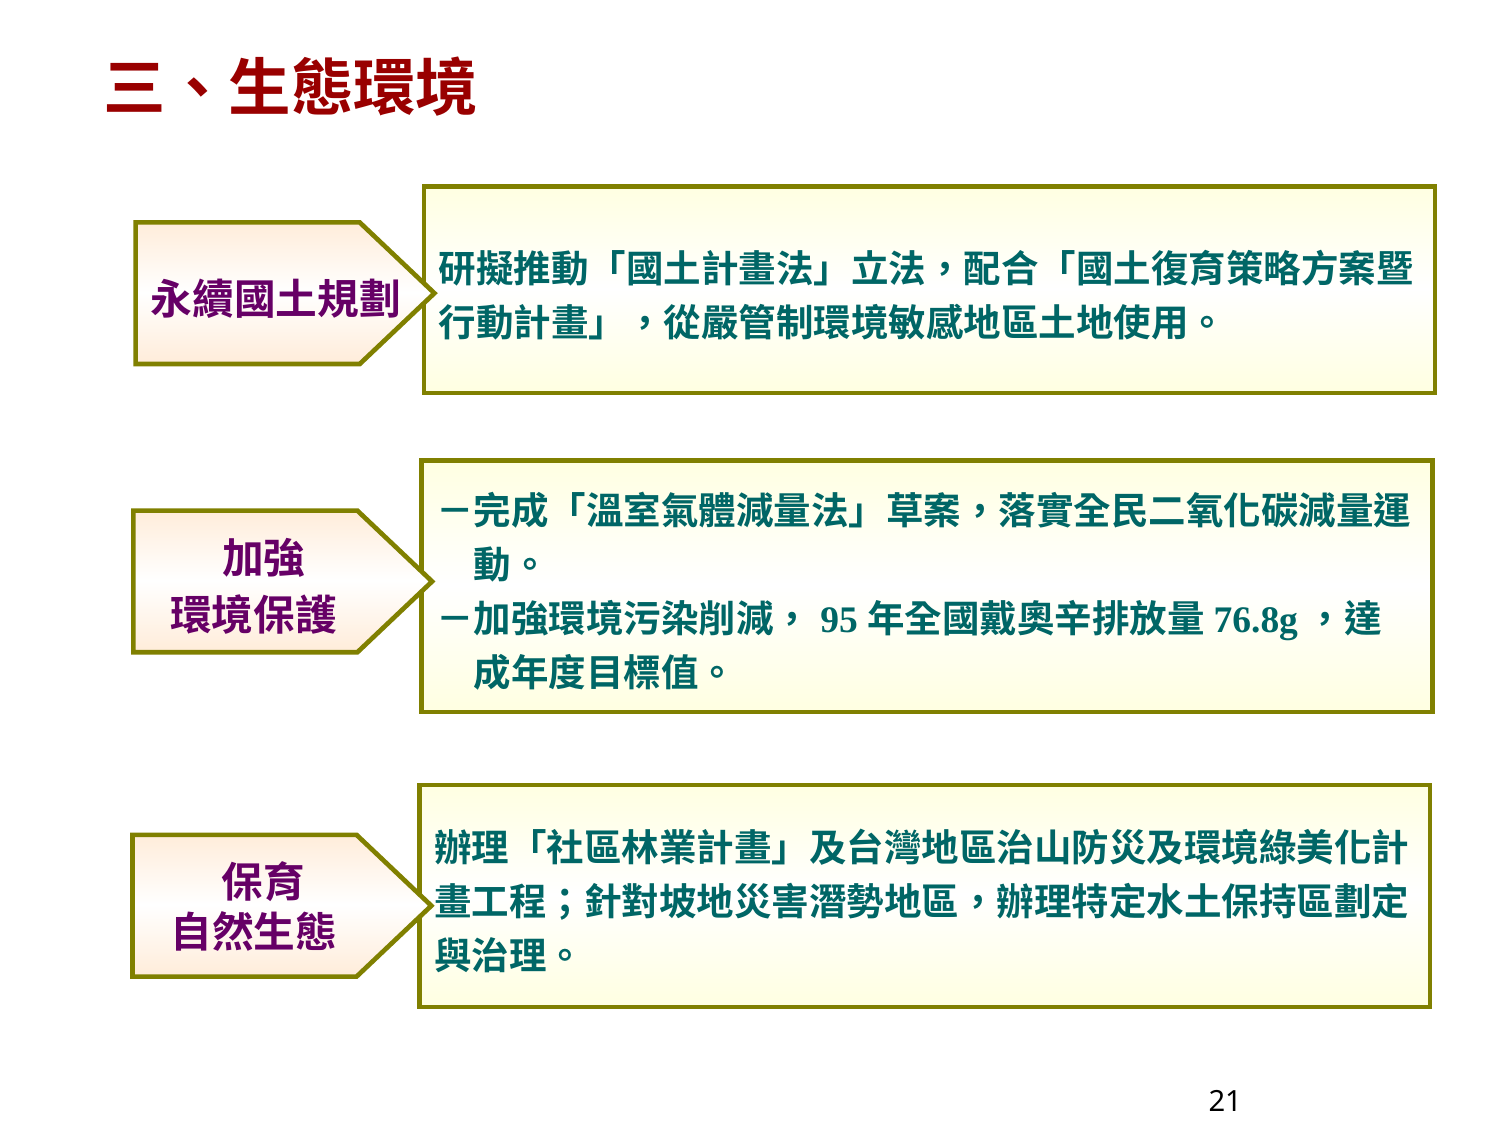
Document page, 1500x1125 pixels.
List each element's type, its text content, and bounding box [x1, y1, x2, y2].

text_box [1193, 1054, 1500, 1125]
text_box 三、生態環境 [88, 40, 1377, 131]
text_box 永續國土規劃 [135, 222, 435, 365]
text_box 研擬推動「國土計畫法」立法，配合「國土復育策略方案暨行動計畫」，從嚴管制環境敏感地區土地使用。 [424, 187, 1435, 393]
text_box 辦理「社區林業計畫」及台灣地區治山防災及環境綠美化計畫工程；針對坡地災害潛勢地區，辦理特定水土保持區劃定與治理。 [419, 785, 1430, 1007]
text_box 保育 自然生態 [132, 834, 432, 977]
text_box －完成「溫室氣體減量法」草案，落實全民二氧化碳減量運動。 －加強環境污染削減，95年全國戴奧辛排放量76.8g，達成年度目標值。 [422, 460, 1433, 712]
text_box 加強 環境保護 [133, 510, 433, 653]
